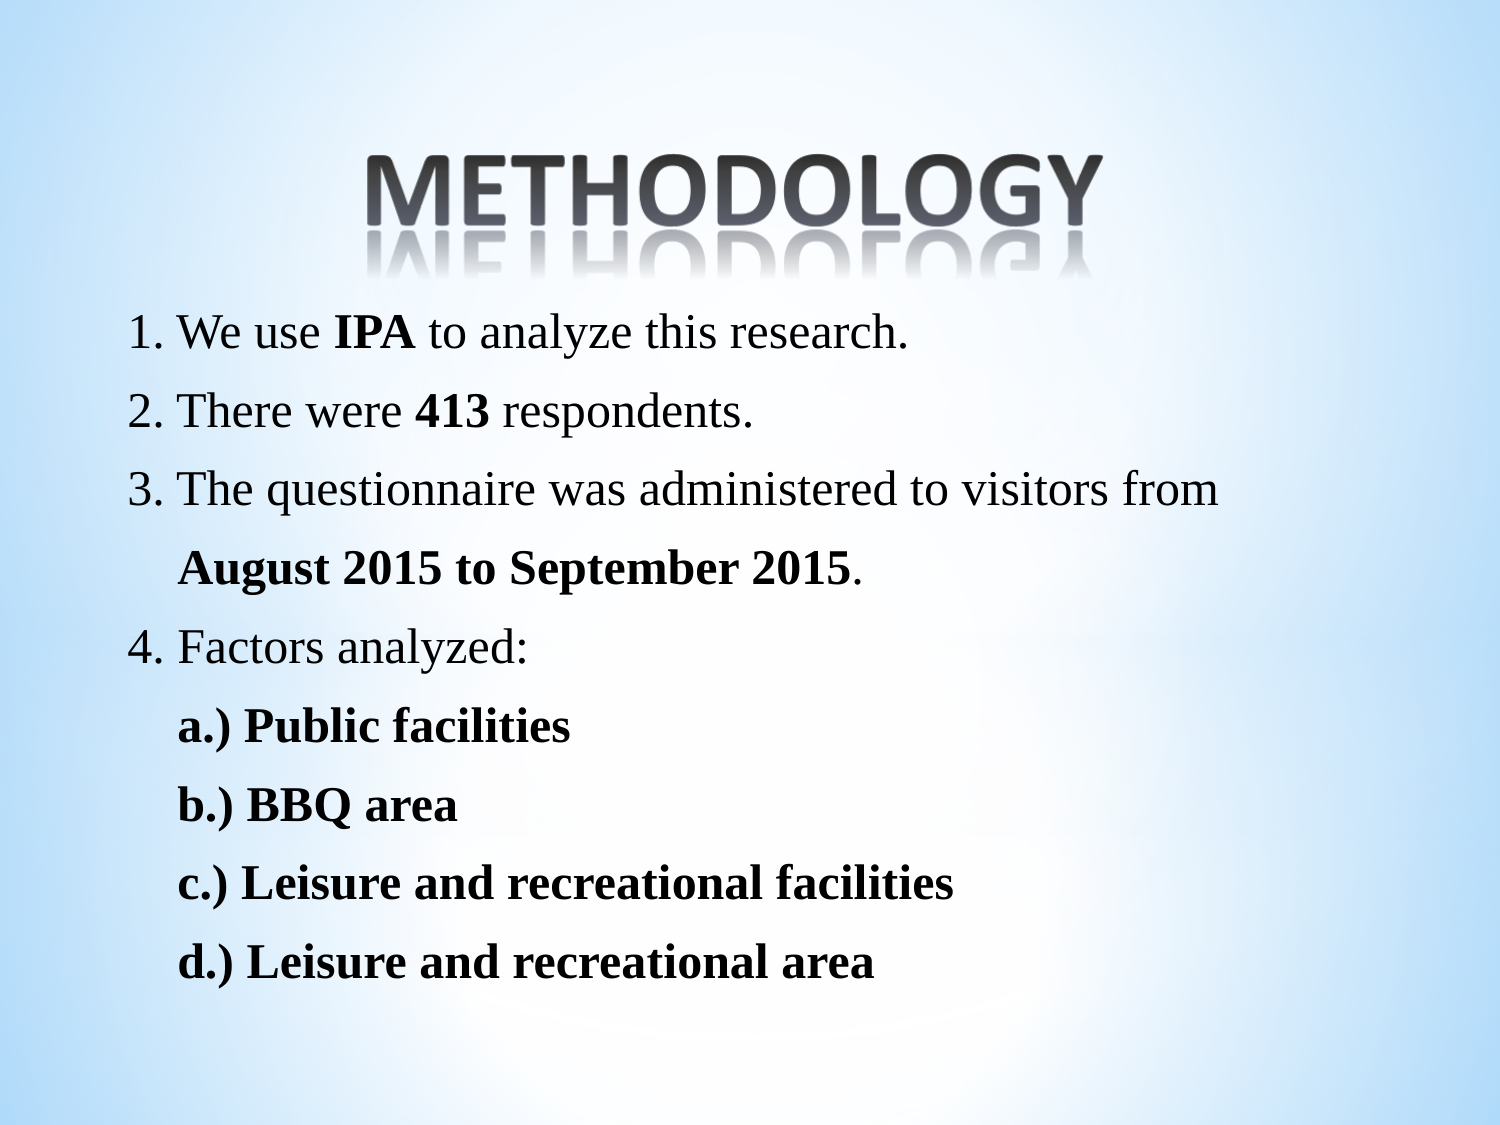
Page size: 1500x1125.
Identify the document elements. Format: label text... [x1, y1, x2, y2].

list 1. We use IPA to analyze this research. 2. There were 413 respondents. 3. The questionnaire was administered to visitors from August 2015 to September 2015. 4. Factors analyzed: a.) Public facilities b.) BBQ area c.) Leisure and recreational facilities d.) Leisure and recreational area [112, 290, 1377, 1047]
picture [0, 0, 1500, 1125]
